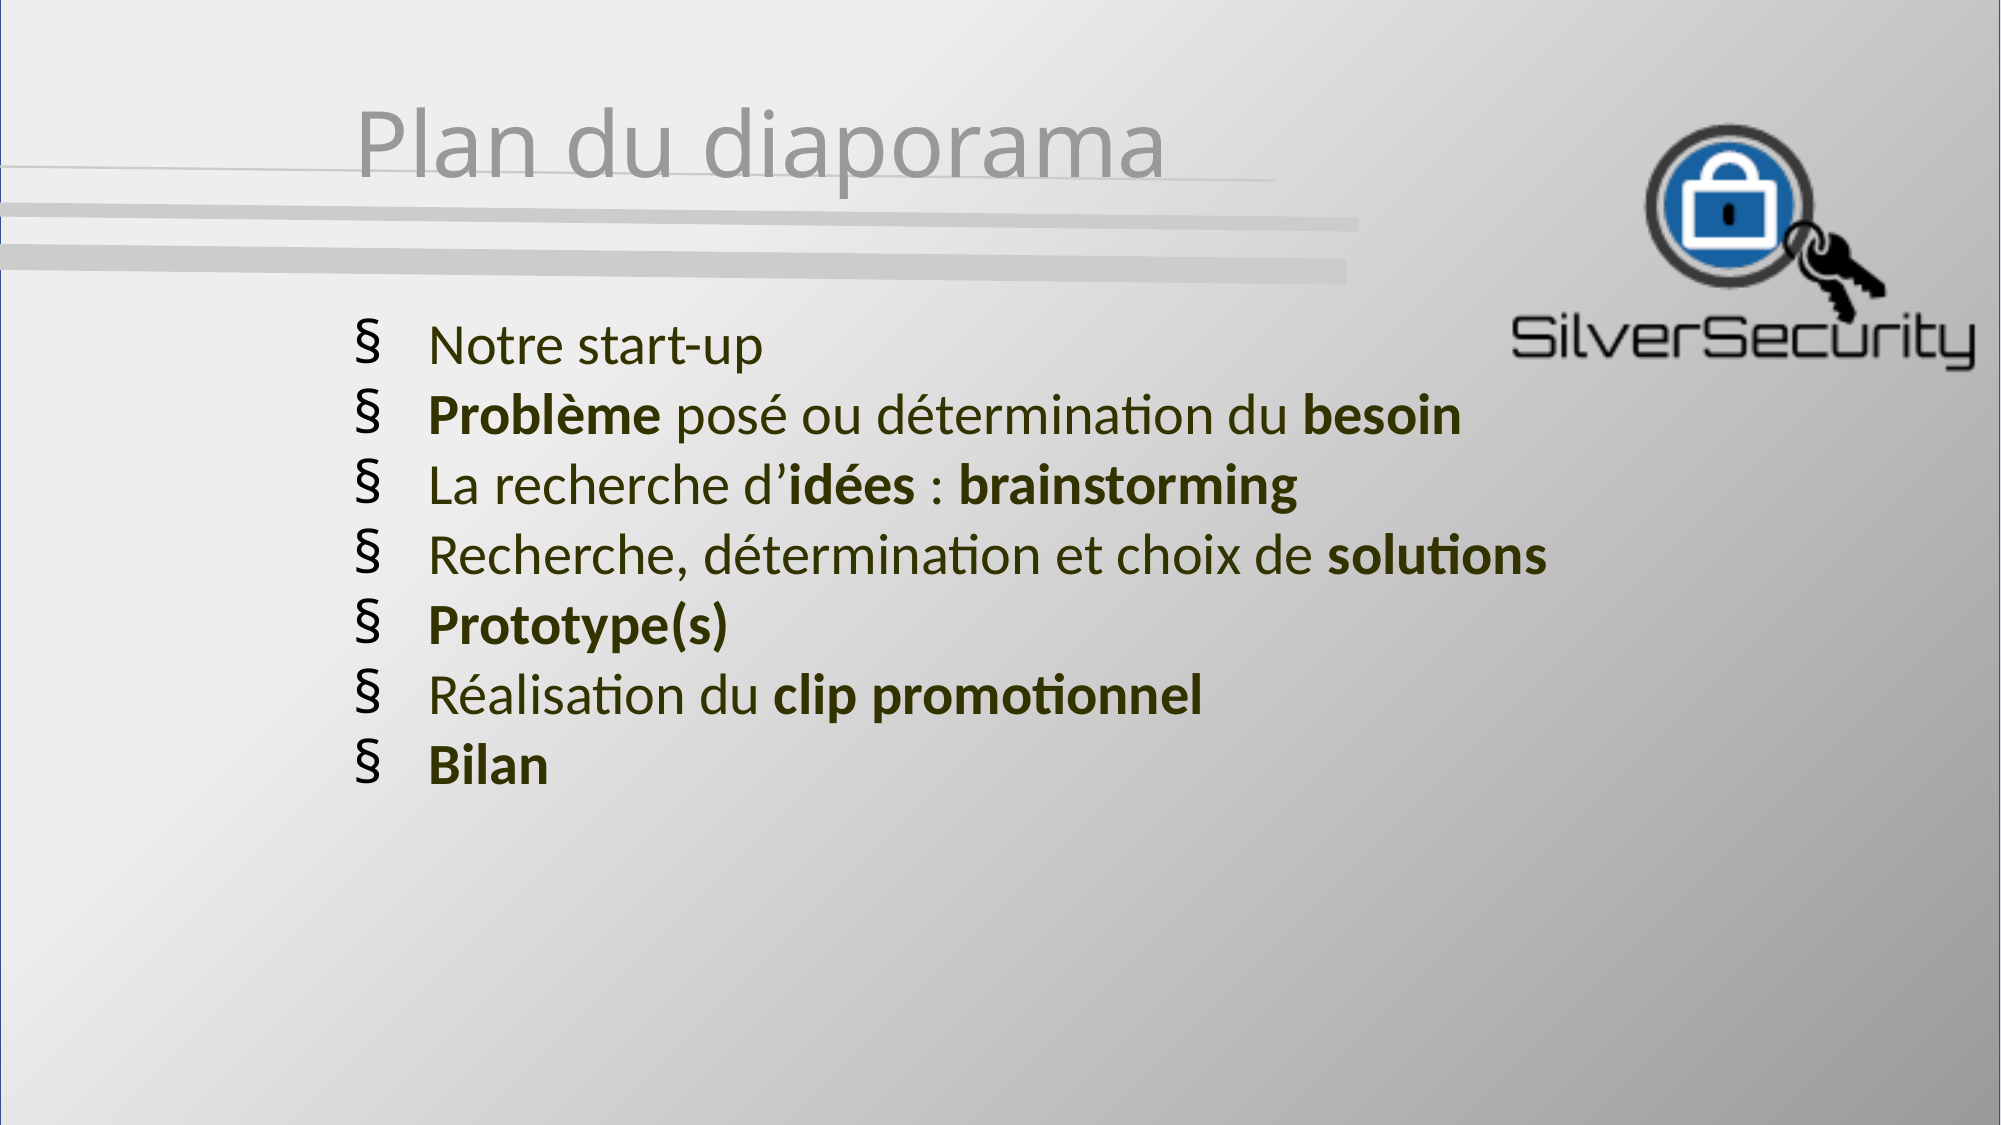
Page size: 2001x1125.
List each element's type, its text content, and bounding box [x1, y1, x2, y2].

picture [1488, 0, 2001, 497]
text_box Plan du diaporama Notre start-up Problème posé ou détermination du besoin La recherche d’idées : brainstorming Recherche, détermination et choix de solutions Prototype(s) Réalisation du clip promotionnel Bilan [338, 78, 1714, 1063]
